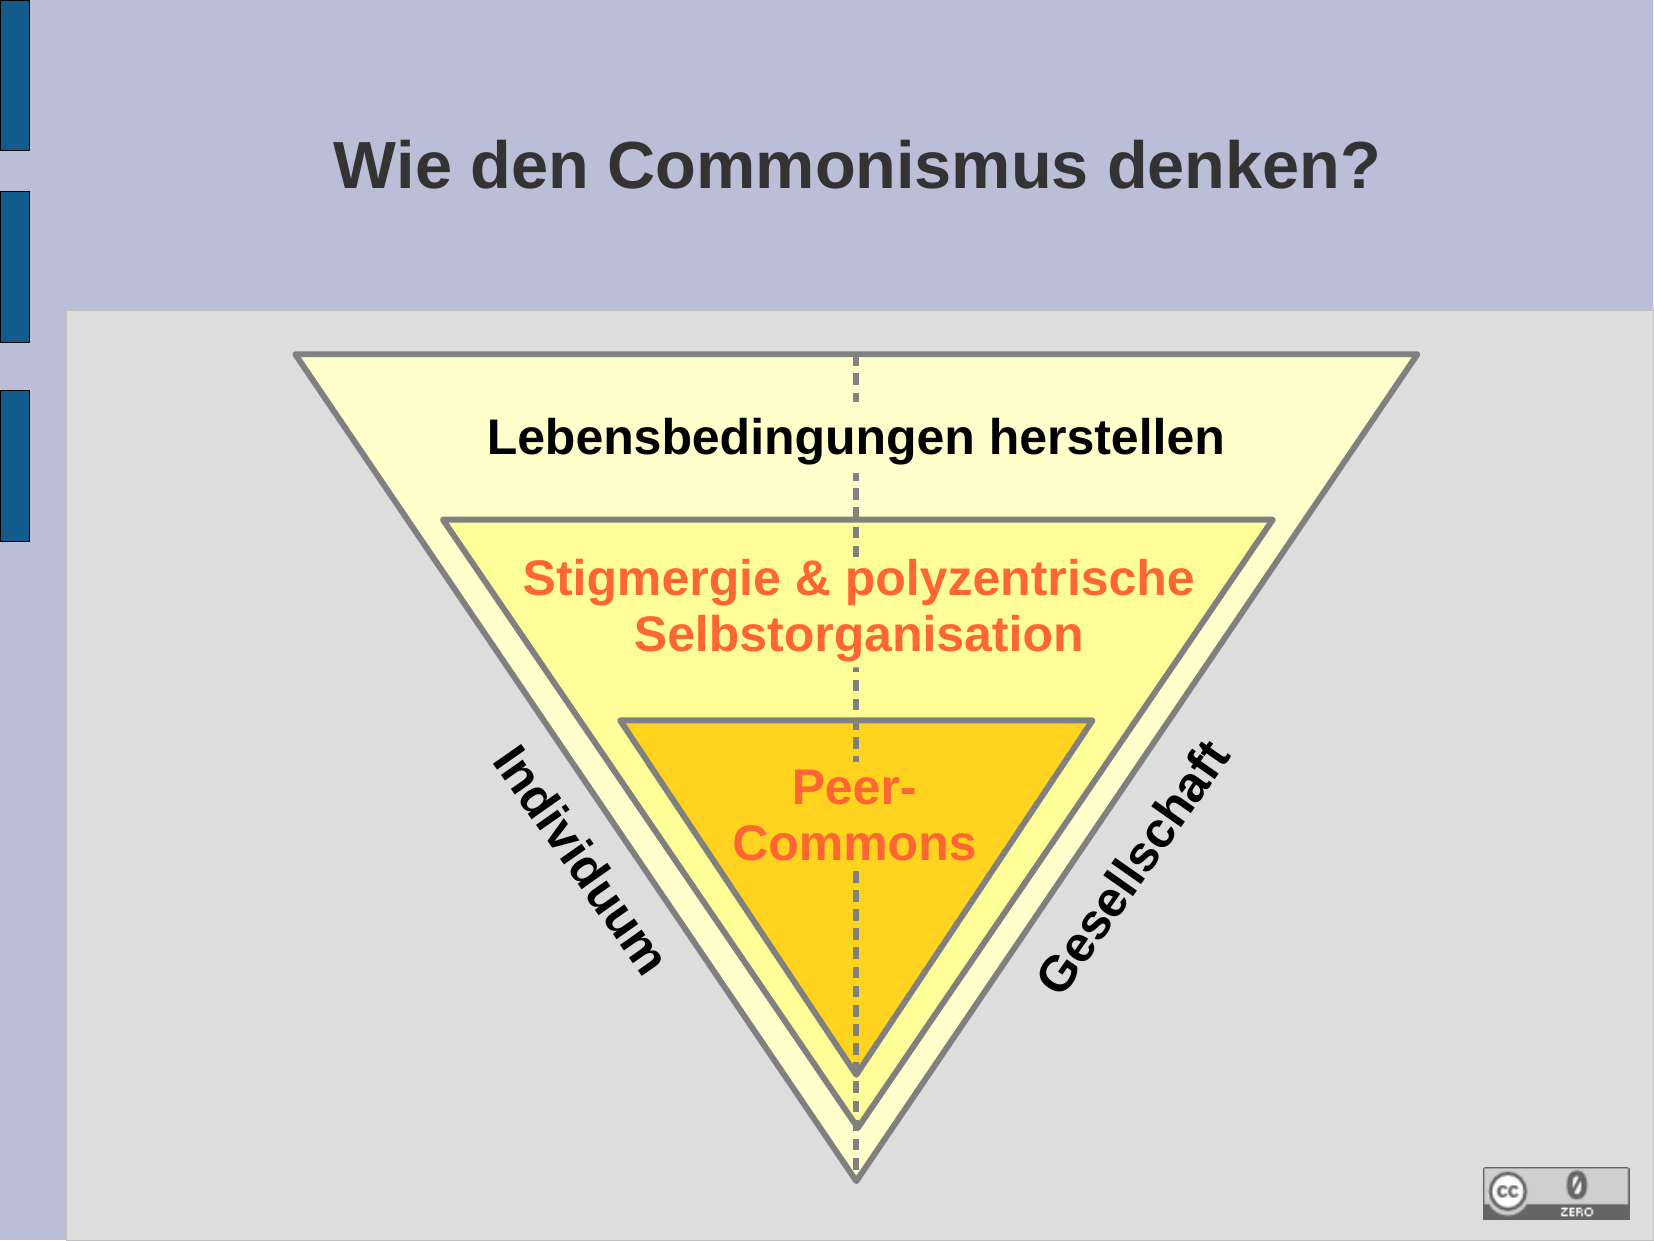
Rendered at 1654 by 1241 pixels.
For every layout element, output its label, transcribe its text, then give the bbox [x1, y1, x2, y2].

text_box Gesellschaft [1009, 713, 1256, 1023]
text_box Lebensbedingungen herstellen [472, 401, 1241, 473]
text_box Peer- Commons [732, 759, 977, 873]
title Wie den Commonismus denken? [121, 61, 1595, 269]
picture [1483, 1167, 1630, 1220]
text_box [295, 354, 1418, 667]
text_box Individuum [467, 718, 697, 1003]
text_box [510, 671, 1203, 1178]
text_box Stigmergie & polyzentrische Selbstorganisation [507, 543, 1211, 671]
